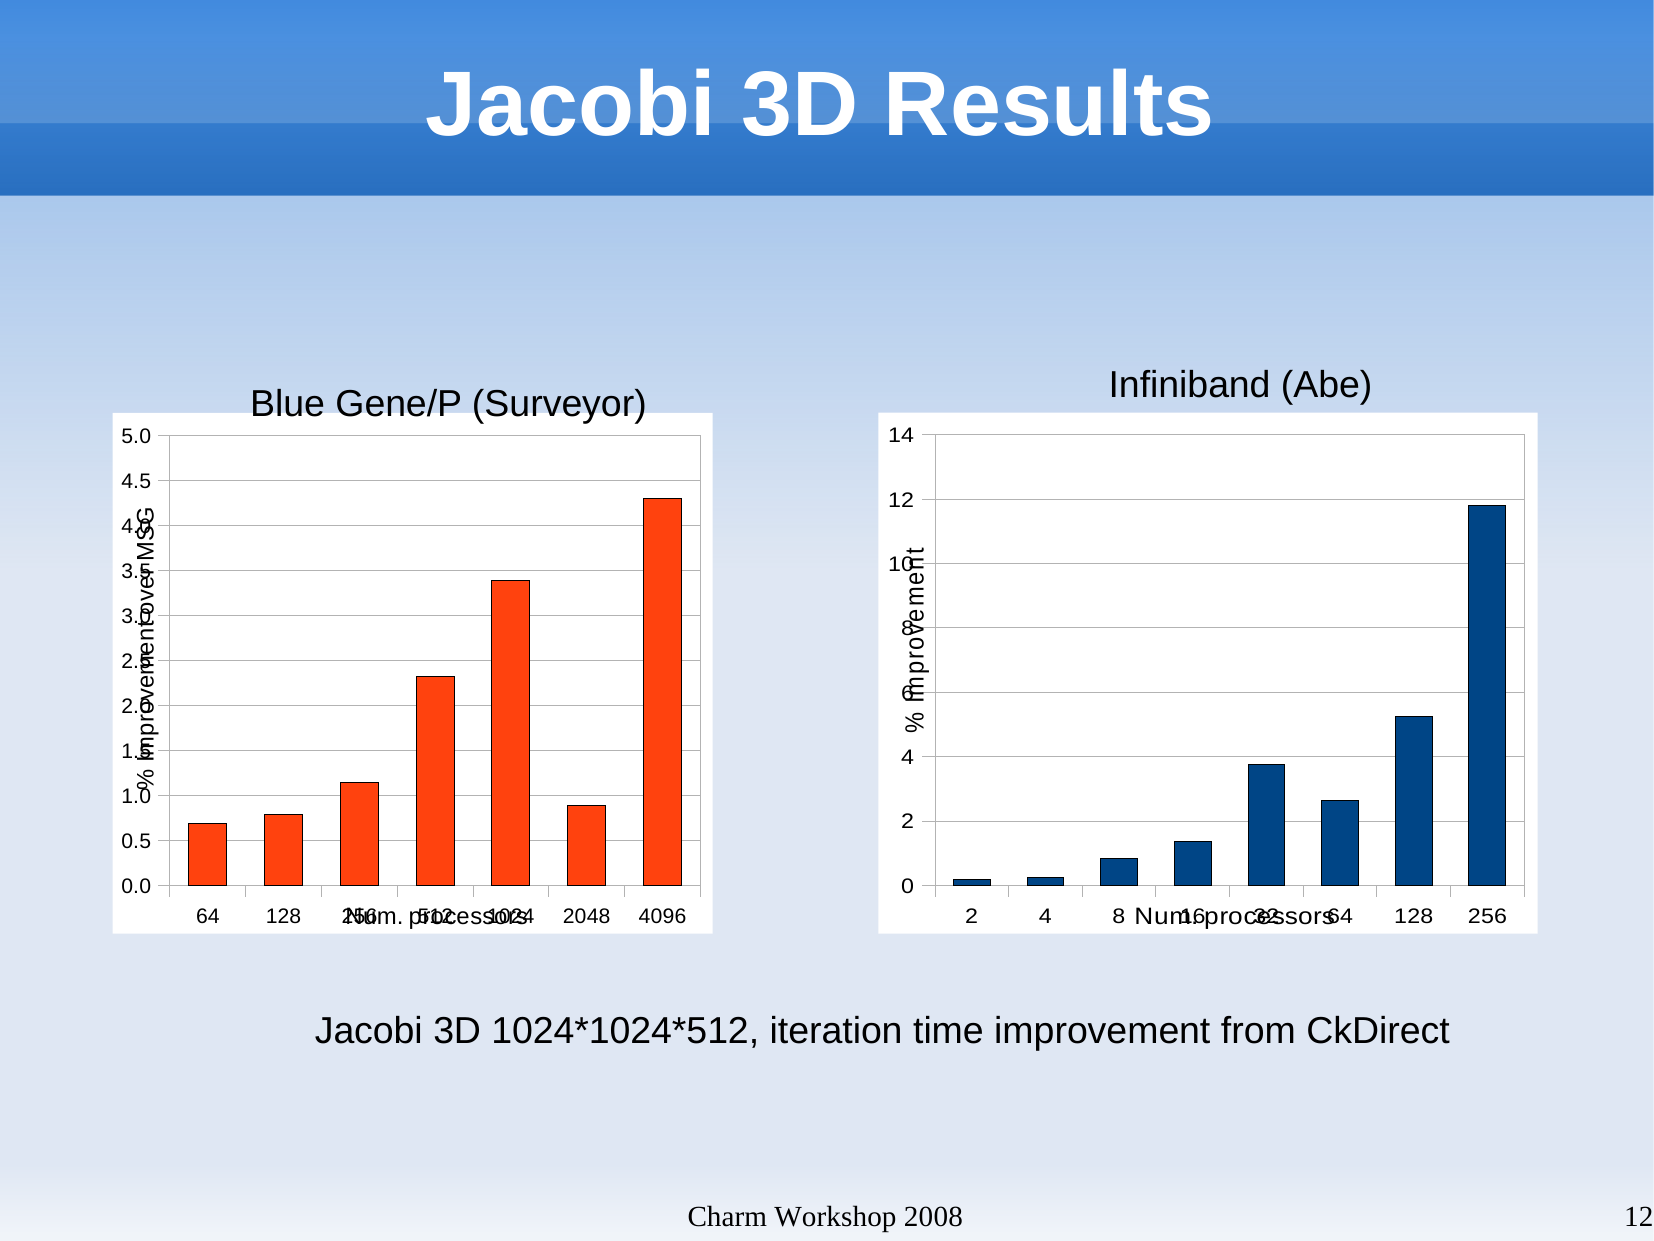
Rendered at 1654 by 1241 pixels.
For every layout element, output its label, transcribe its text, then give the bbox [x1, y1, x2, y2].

text_box Blue Gene/P (Surveyor) [225, 375, 662, 432]
picture [0, 0, 1654, 1241]
chart [878, 412, 1538, 938]
text_box Jacobi 3D 1024*1024*512, iteration time improvement from CkDirect [300, 1002, 1466, 1059]
text_box Infiniband (Abe) [1093, 355, 1388, 413]
title Jacobi 3D Results [76, 0, 1565, 208]
chart [112, 412, 713, 938]
